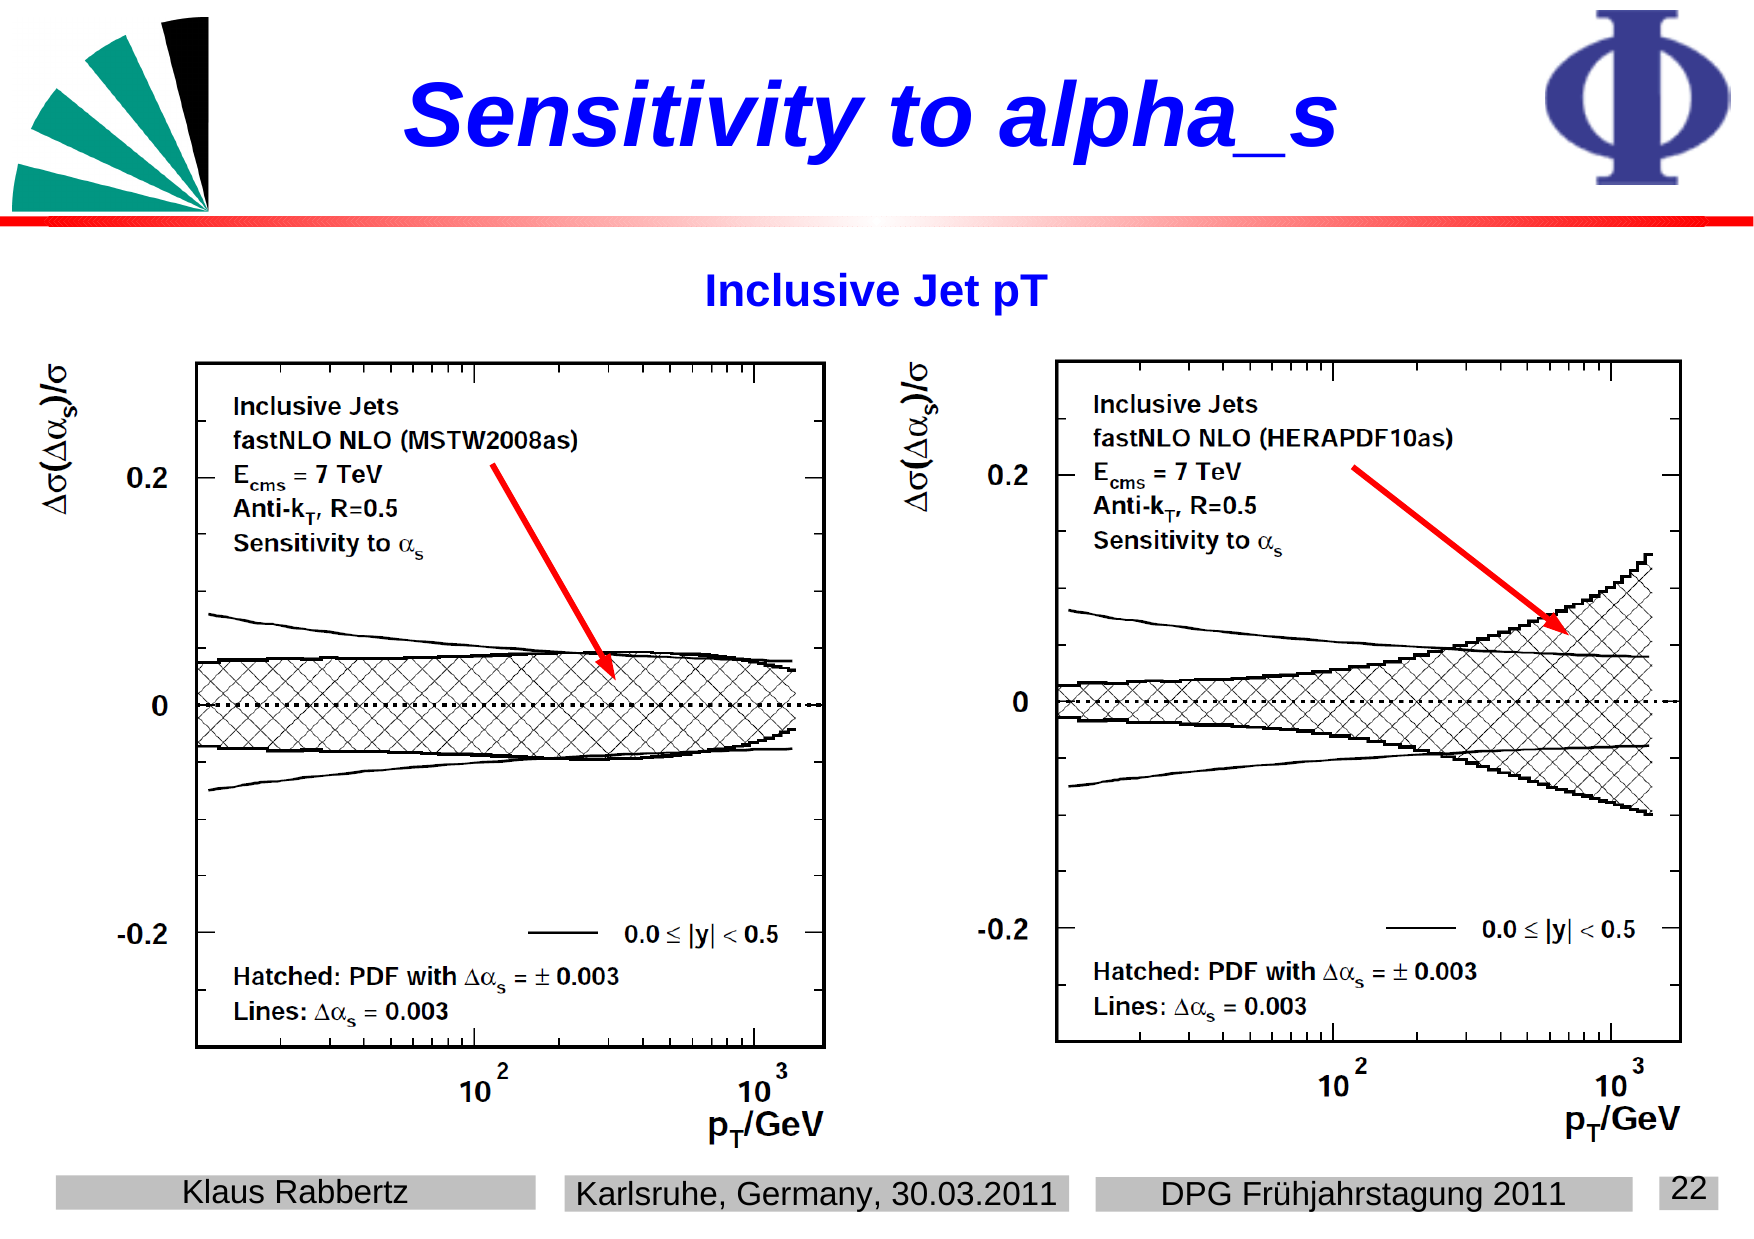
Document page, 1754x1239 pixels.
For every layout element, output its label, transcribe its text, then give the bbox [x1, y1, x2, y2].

title Sensitivity to alpha_s [220, 22, 1525, 207]
picture [12, 17, 209, 214]
text_box Inclusive Jet pT [692, 258, 1061, 322]
picture [29, 350, 841, 1151]
picture [892, 349, 1693, 1145]
picture [1545, 10, 1731, 185]
